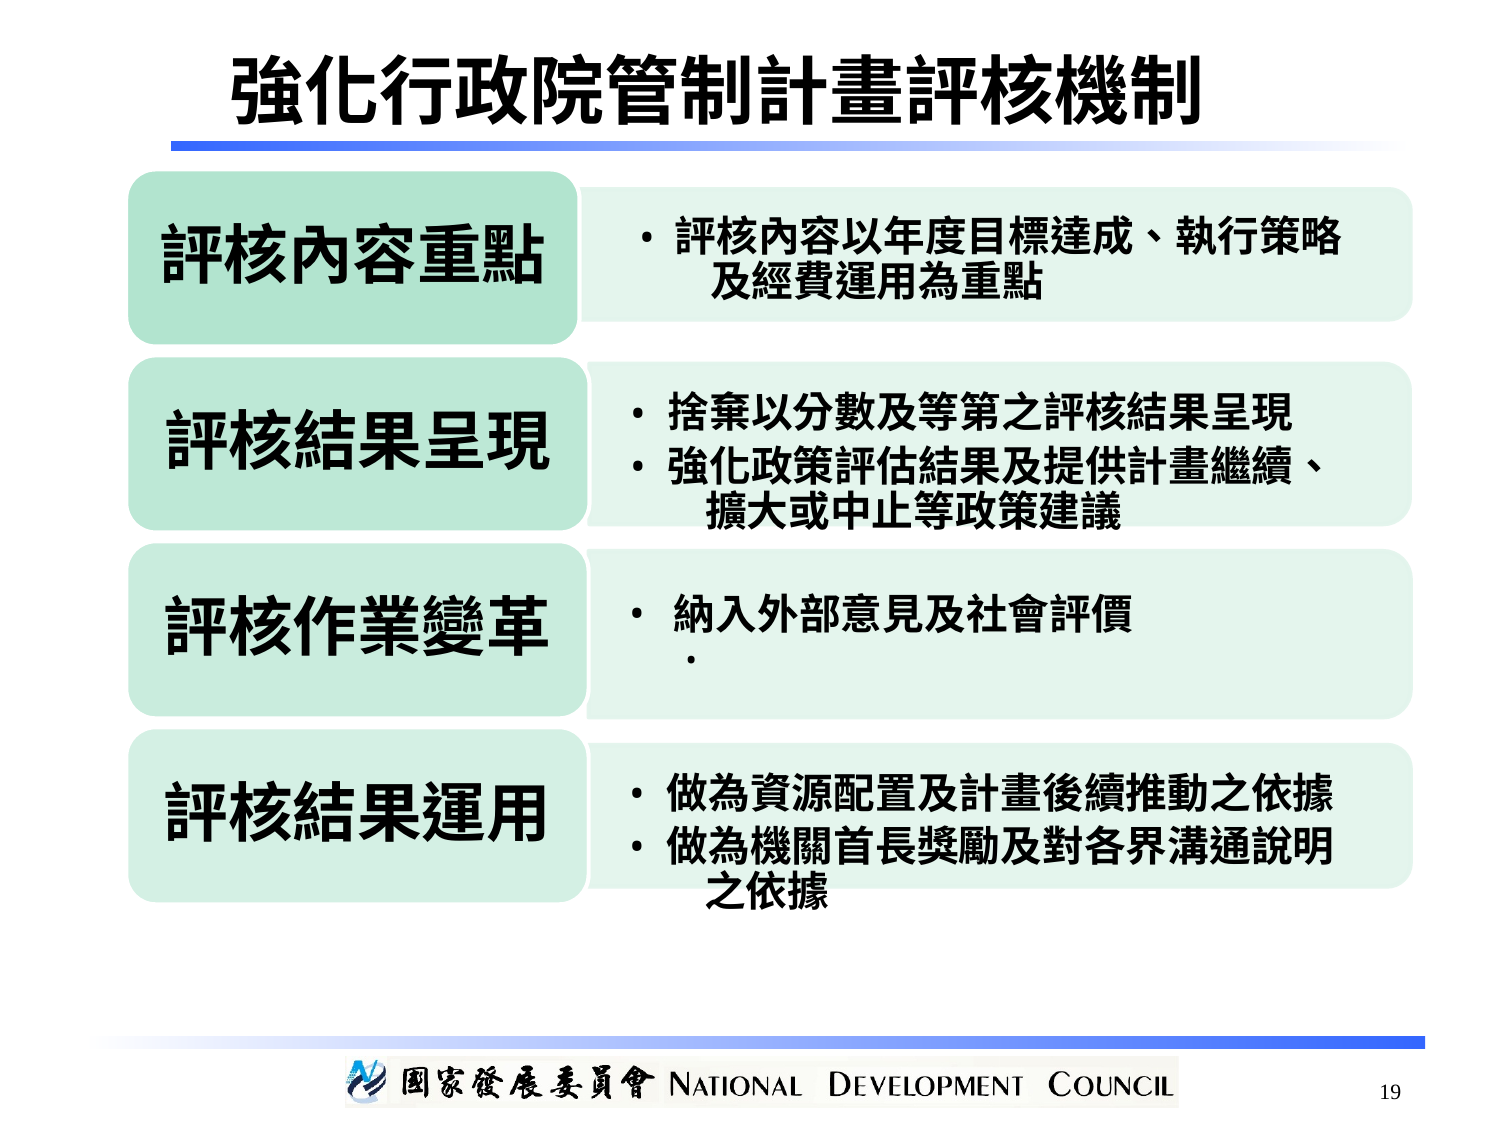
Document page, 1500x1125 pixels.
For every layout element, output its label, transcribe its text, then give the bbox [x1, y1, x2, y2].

text_box 捨棄以分數及等第之評核結果呈現 強化政策評估結果及提供計畫繼續、擴大或中止等政策建議 [589, 363, 1410, 525]
text_box 評核結果呈現 [126, 355, 590, 533]
text_box 做為資源配置及計畫後續推動之依據 做為機關首長獎勵及對各界溝通說明之依據 [588, 744, 1411, 887]
text_box 19 [1364, 1070, 1490, 1106]
text_box 納入外部意見及社會評價 [588, 551, 1411, 718]
text_box 評核內容重點 [126, 169, 580, 347]
text_box 評核結果運用 [126, 727, 589, 905]
text_box 評核作業變革 [126, 541, 589, 719]
title 強化行政院管制計畫評核機制 [214, 33, 1490, 144]
text_box 20 [1259, 1036, 1263, 1048]
text_box 評核內容以年度目標達成、執行策略及經費運用為重點 [580, 189, 1411, 320]
